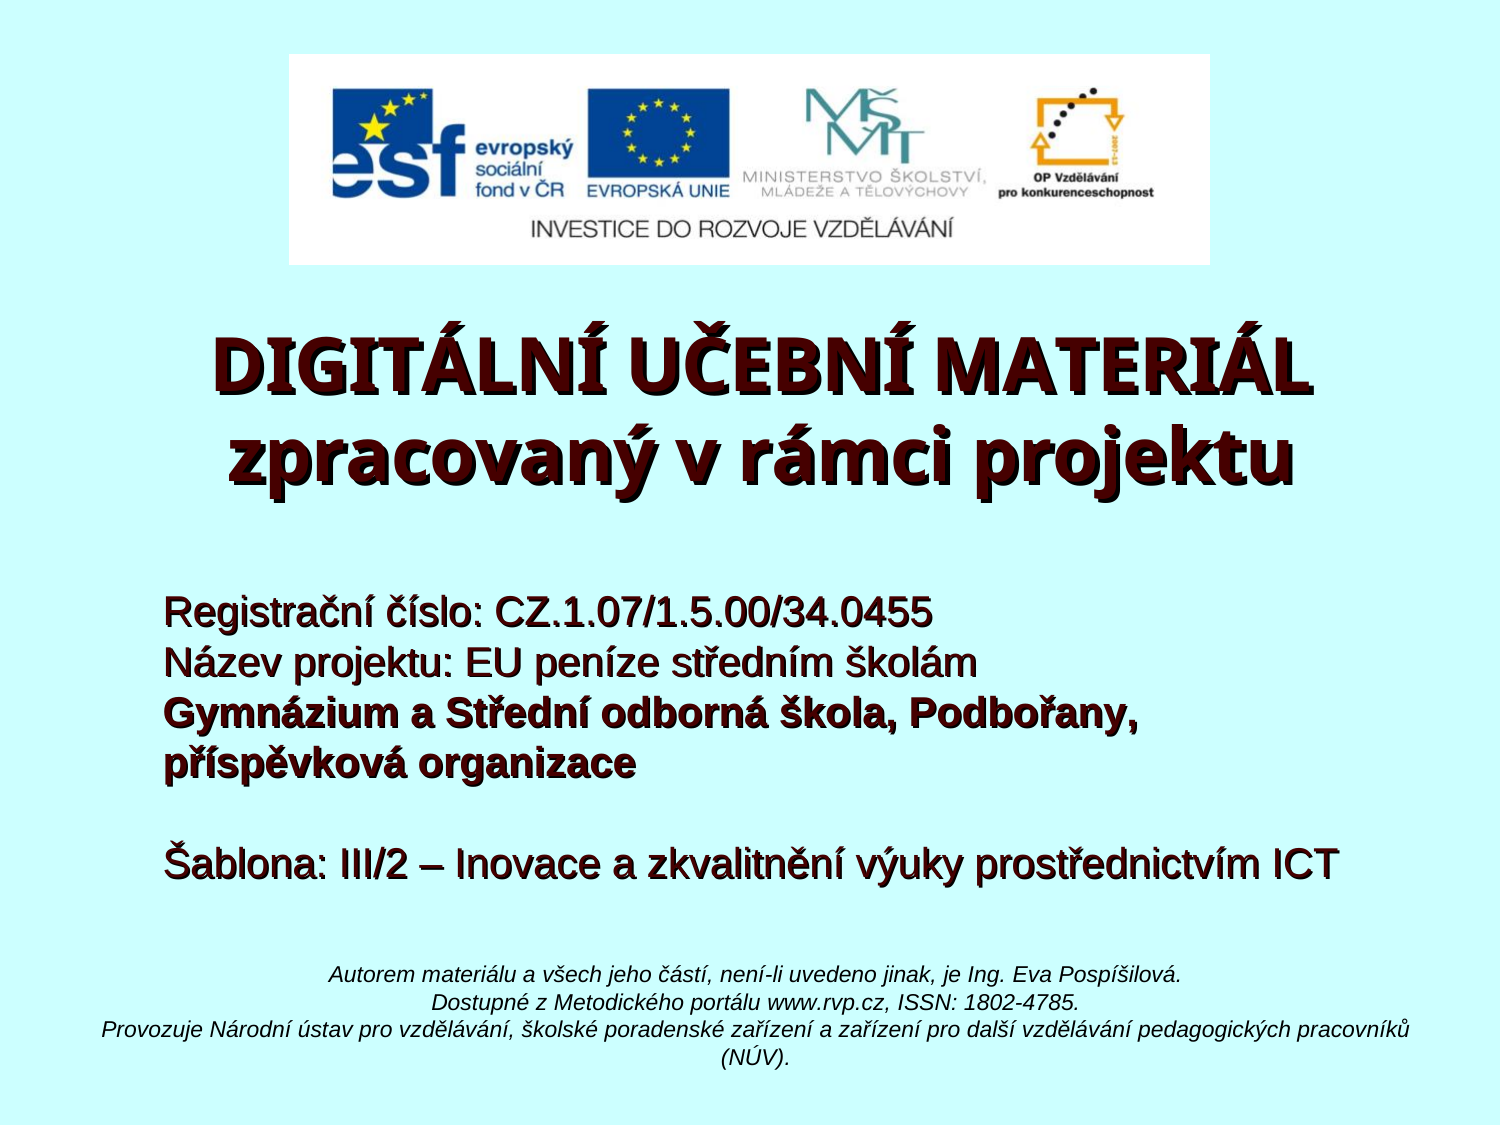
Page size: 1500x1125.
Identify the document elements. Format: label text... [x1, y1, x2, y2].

picture [289, 54, 1210, 265]
title DIGITÁLNÍ UČEBNÍ MATERIÁL zpracovaný v rámci projektu [100, 290, 1424, 504]
text_box Registrační číslo: CZ.1.07/1.5.00/34.0455 Název projektu: EU peníze středním školám Gymnázium a Střední odborná škola, Podbořany, příspěvková organizace Šablona: III/2 – Inovace a zkvalitnění výuky prostřednictvím ICT [147, 586, 1376, 934]
text_box Autorem materiálu a všech jeho částí, není-li uvedeno jinak, je Ing. Eva Pospíšilová. Dostupné z Metodického portálu www.rvp.cz, ISSN: 1802-4785. Provozuje Národní ústav pro vzdělávání, školské poradenské zařízení a zařízení pro další vzdělávání pedagogických pracovníků (NÚV). [53, 952, 1459, 1078]
